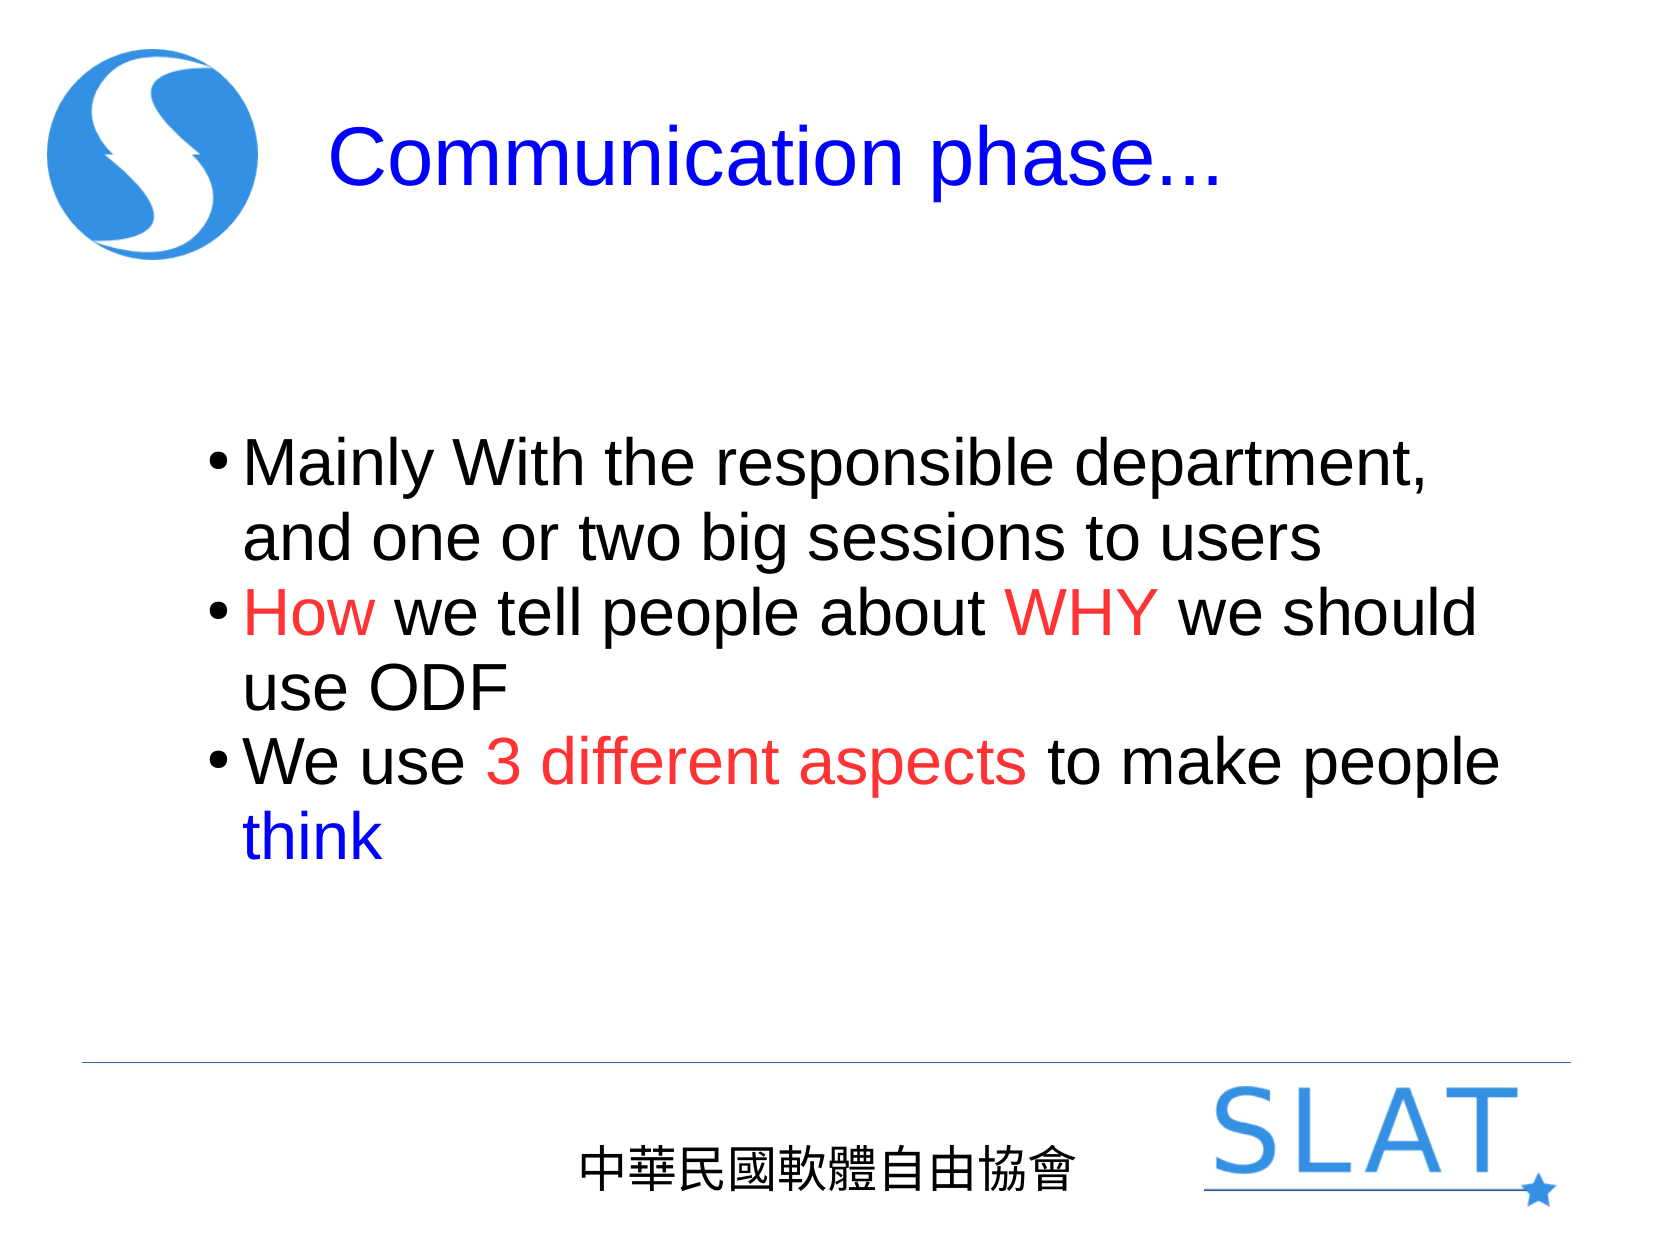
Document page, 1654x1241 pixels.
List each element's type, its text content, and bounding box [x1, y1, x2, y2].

picture [47, 49, 258, 260]
subtitle Mainly With the responsible department, and one or two big sessions to users How we tell people about WHY we should use ODF We use 3 different aspects to make people think [206, 354, 1506, 945]
title Communication phase... [289, 82, 1264, 231]
picture [1204, 1086, 1557, 1207]
